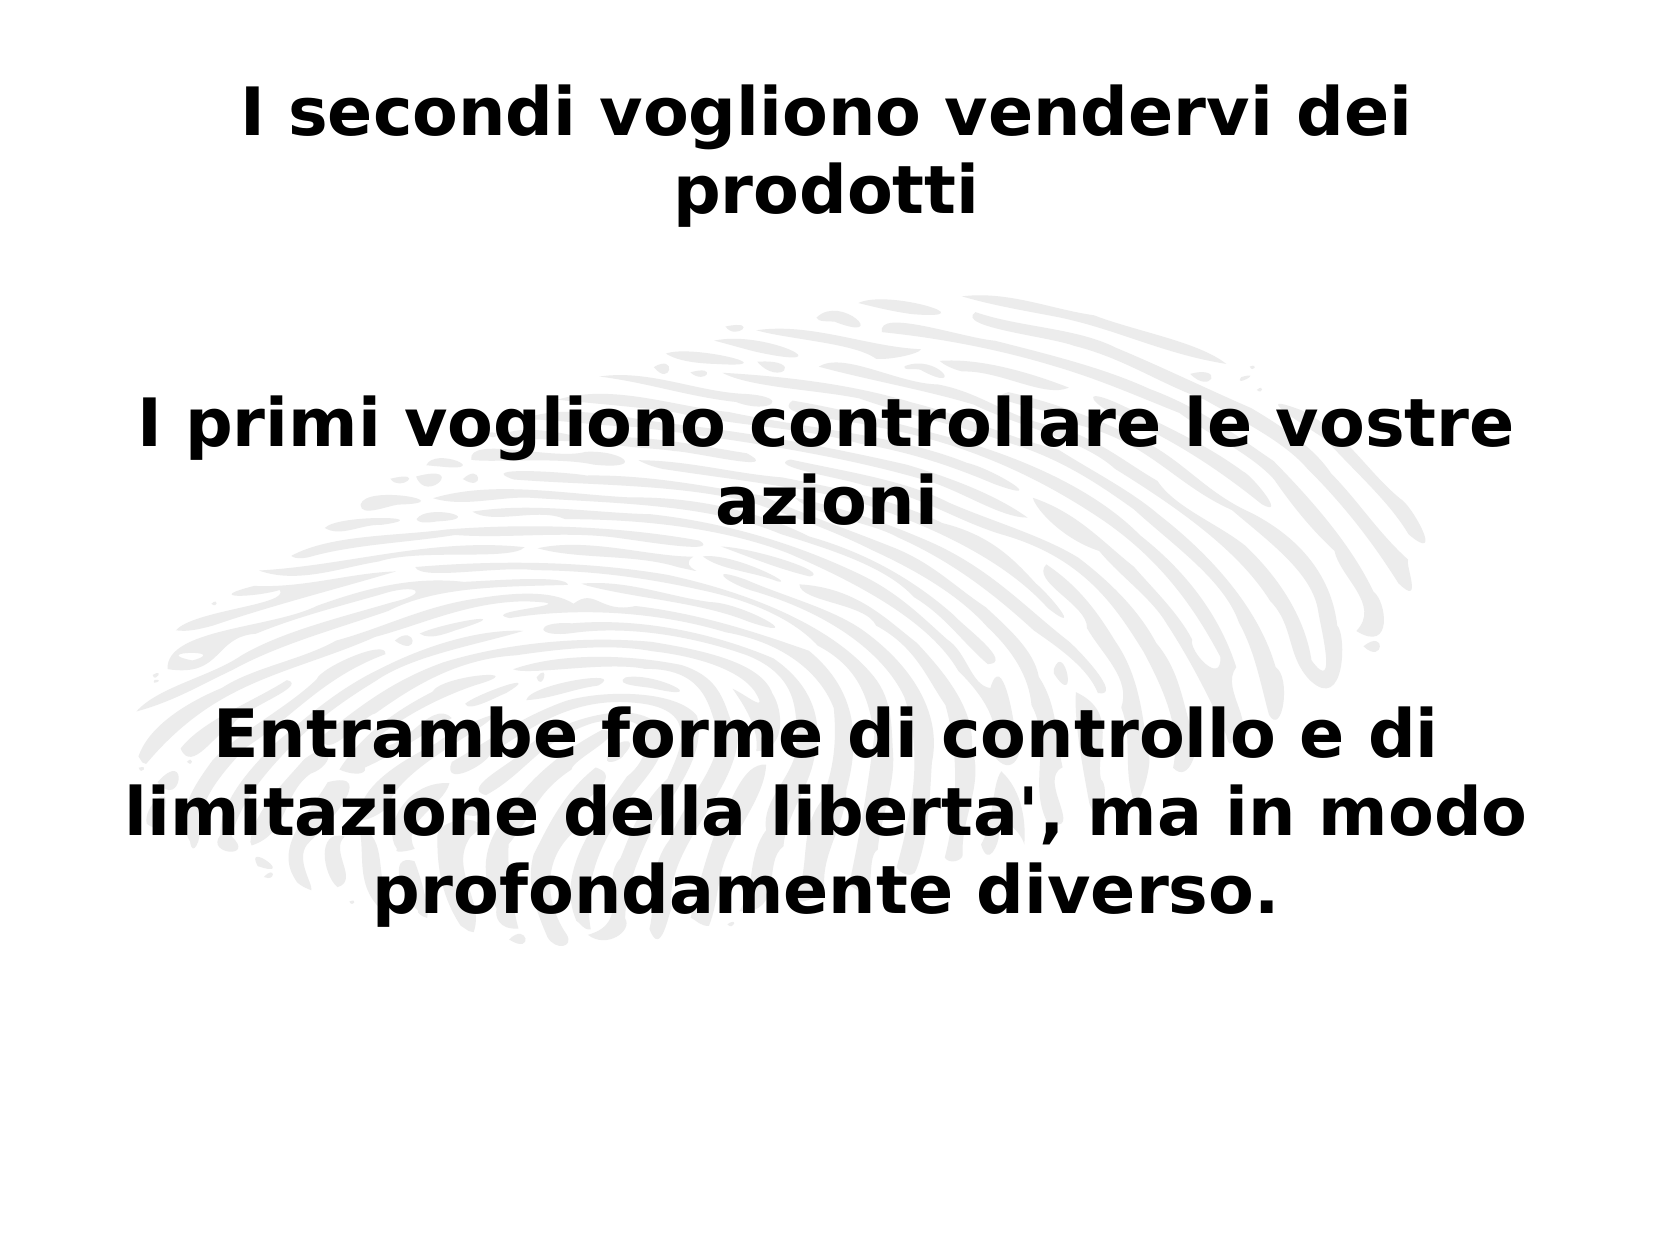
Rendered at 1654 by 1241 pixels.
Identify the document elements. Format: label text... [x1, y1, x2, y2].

subtitle I secondi vogliono vendervi dei prodotti I primi vogliono controllare le vostre azioni Entrambe forme di controllo e di limitazione della liberta', ma in modo profondamente diverso. [82, 0, 1571, 1163]
